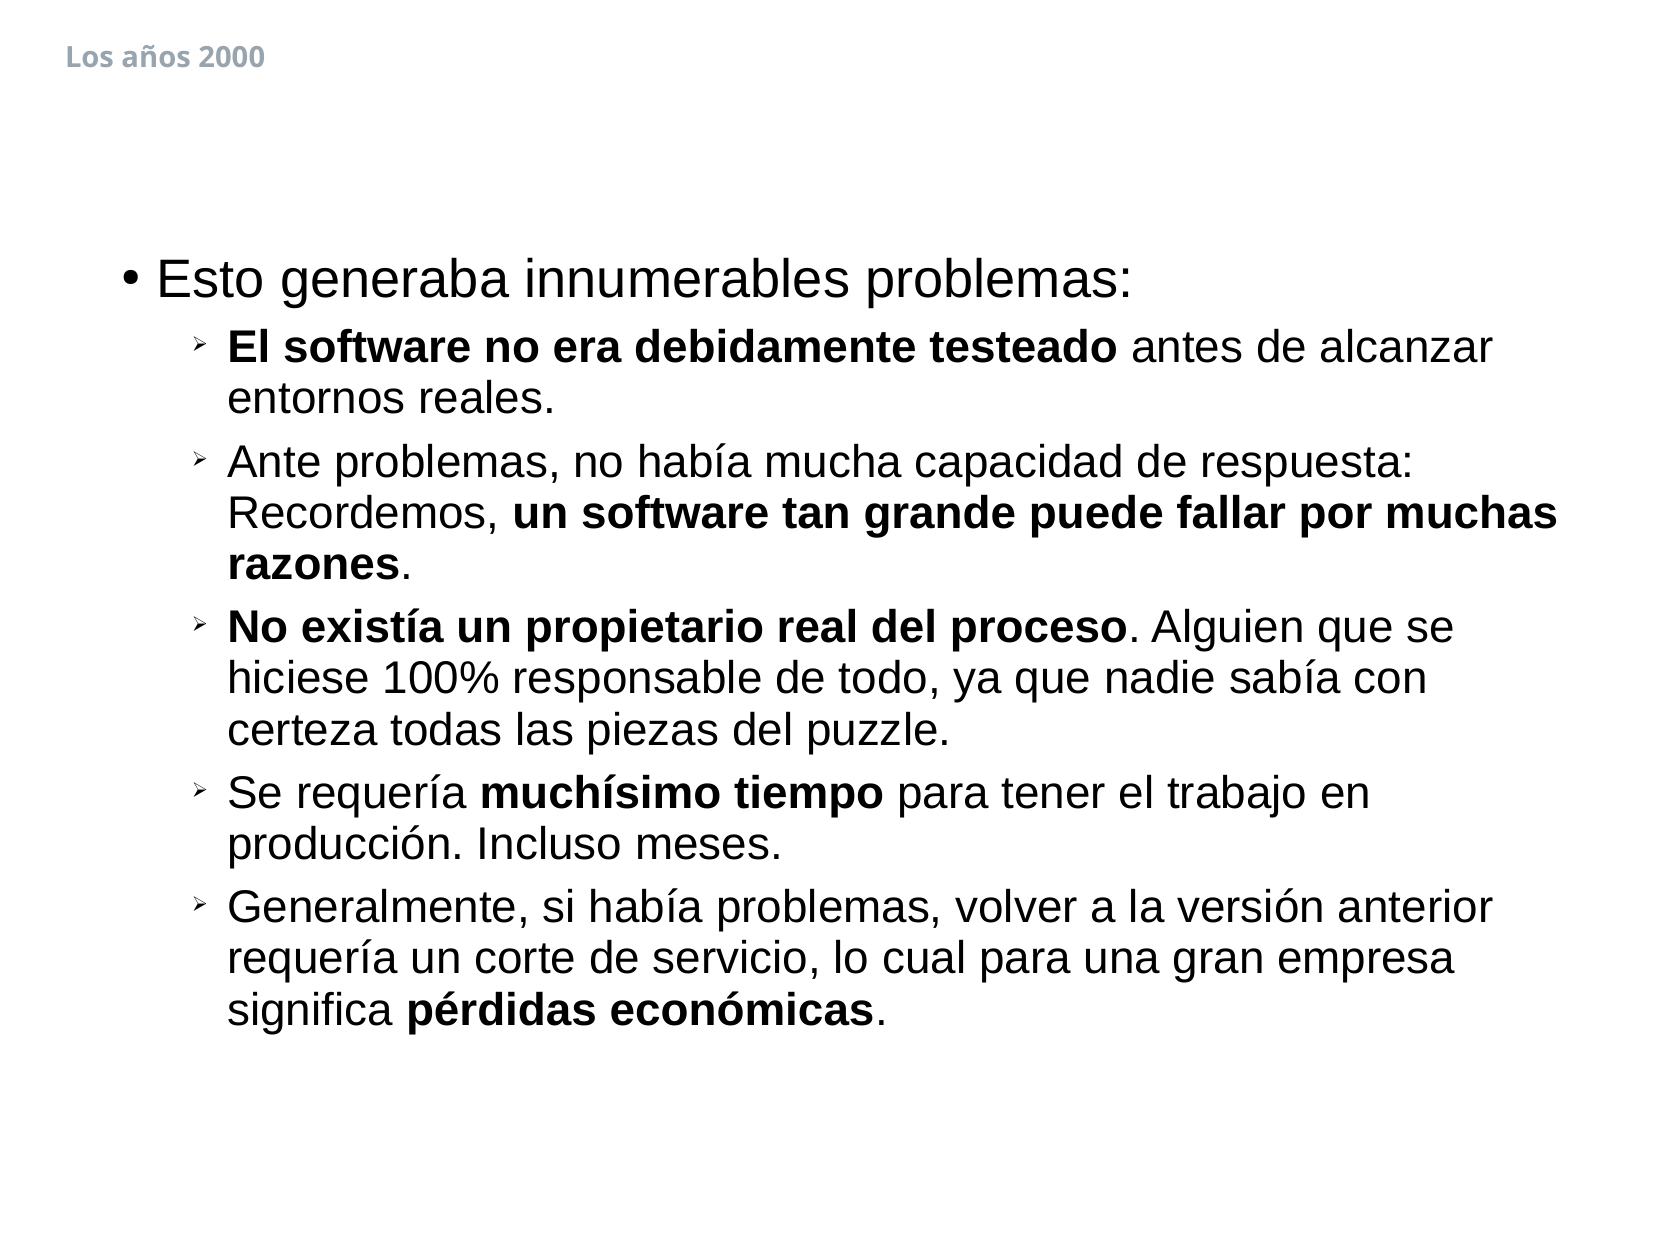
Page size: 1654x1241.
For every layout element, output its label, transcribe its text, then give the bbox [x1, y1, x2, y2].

text_box Esto generaba innumerables problemas: El software no era debidamente testeado antes de alcanzar entornos reales. Ante problemas, no había mucha capacidad de respuesta: Recordemos, un software tan grande puede fallar por muchas razones. No existía un propietario real del proceso. Alguien que se hiciese 100% responsable de todo, ya que nadie sabía con certeza todas las piezas del puzzle. Se requería muchísimo tiempo para tener el trabajo en producción. Incluso meses. Generalmente, si había problemas, volver a la versión anterior requería un corte de servicio, lo cual para una gran empresa significa pérdidas económicas. [106, 241, 1583, 1241]
text_box Los años 2000 [64, 38, 733, 74]
